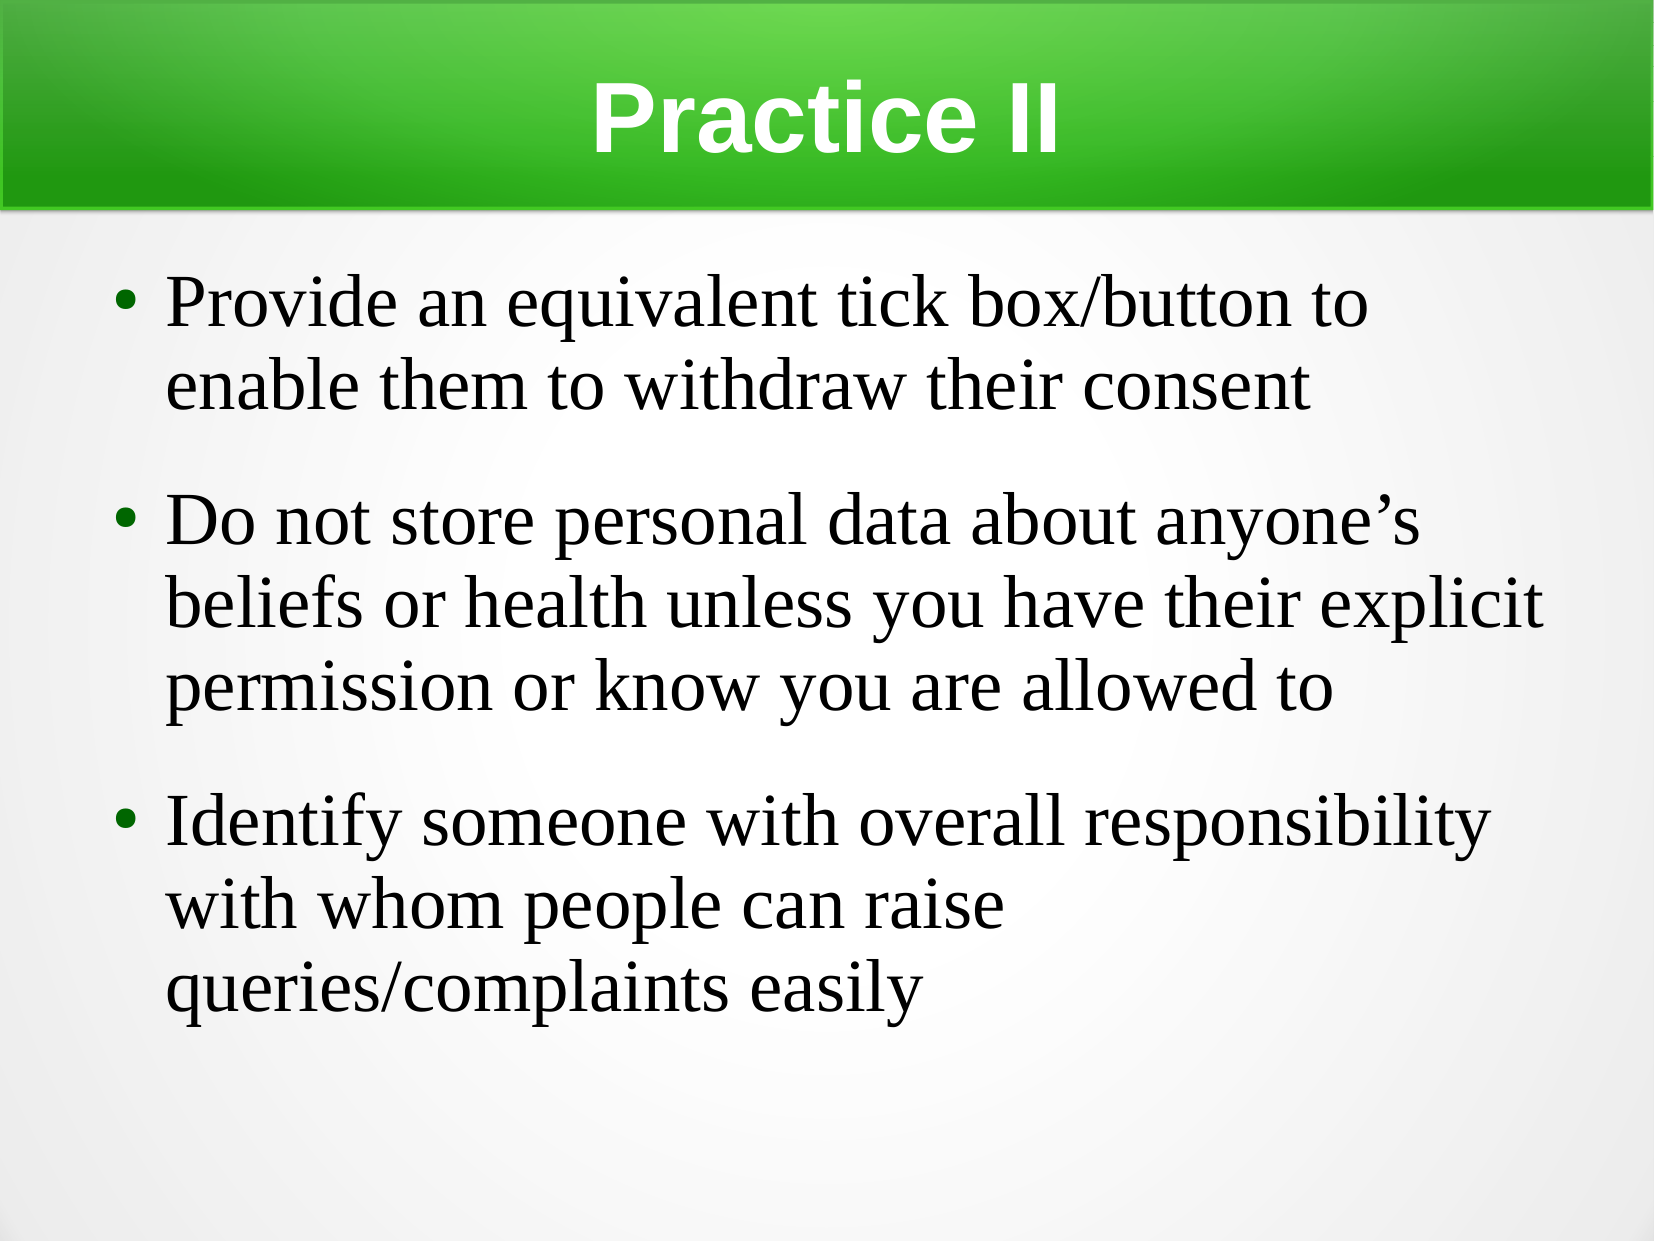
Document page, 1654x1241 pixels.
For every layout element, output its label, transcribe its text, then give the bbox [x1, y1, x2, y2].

title Practice II [82, 46, 1571, 190]
list Provide an equivalent tick box/button to enable them to withdraw their consent Do not store personal data about anyone’s beliefs or health unless you have their explicit permission or know you are allowed to Identify someone with overall responsibility with whom people can raise queries/complaints easily [94, 259, 1583, 1170]
